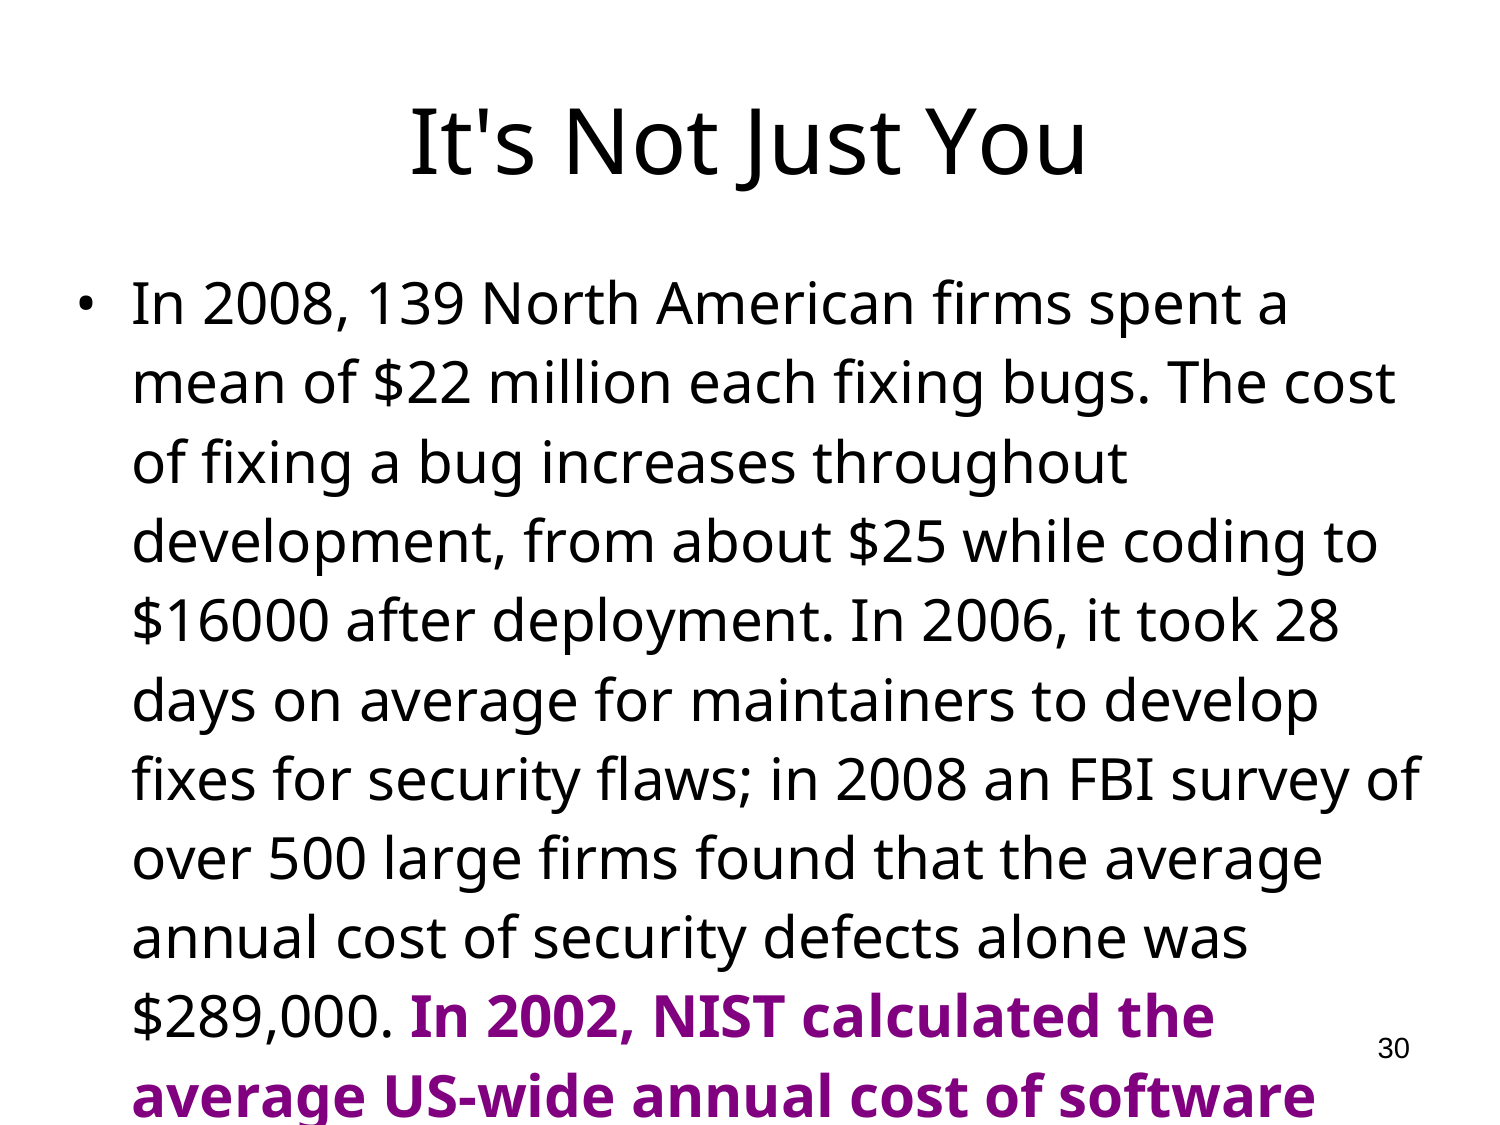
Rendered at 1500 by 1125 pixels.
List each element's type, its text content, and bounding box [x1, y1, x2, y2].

list In 2008, 139 North American firms spent a mean of $22 million each fixing bugs. The cost of fixing a bug increases throughout development, from about $25 while coding to $16000 after deployment. In 2006, it took 28 days on average for maintainers to develop fixes for security flaws; in 2008 an FBI survey of over 500 large firms found that the average annual cost of security defects alone was $289,000. In 2002, NIST calculated the average US-wide annual cost of software errors to be $59.5 billion, or 0.6% of the US GDP. [75, 262, 1426, 1076]
title It's Not Just You [75, 28, 1426, 250]
